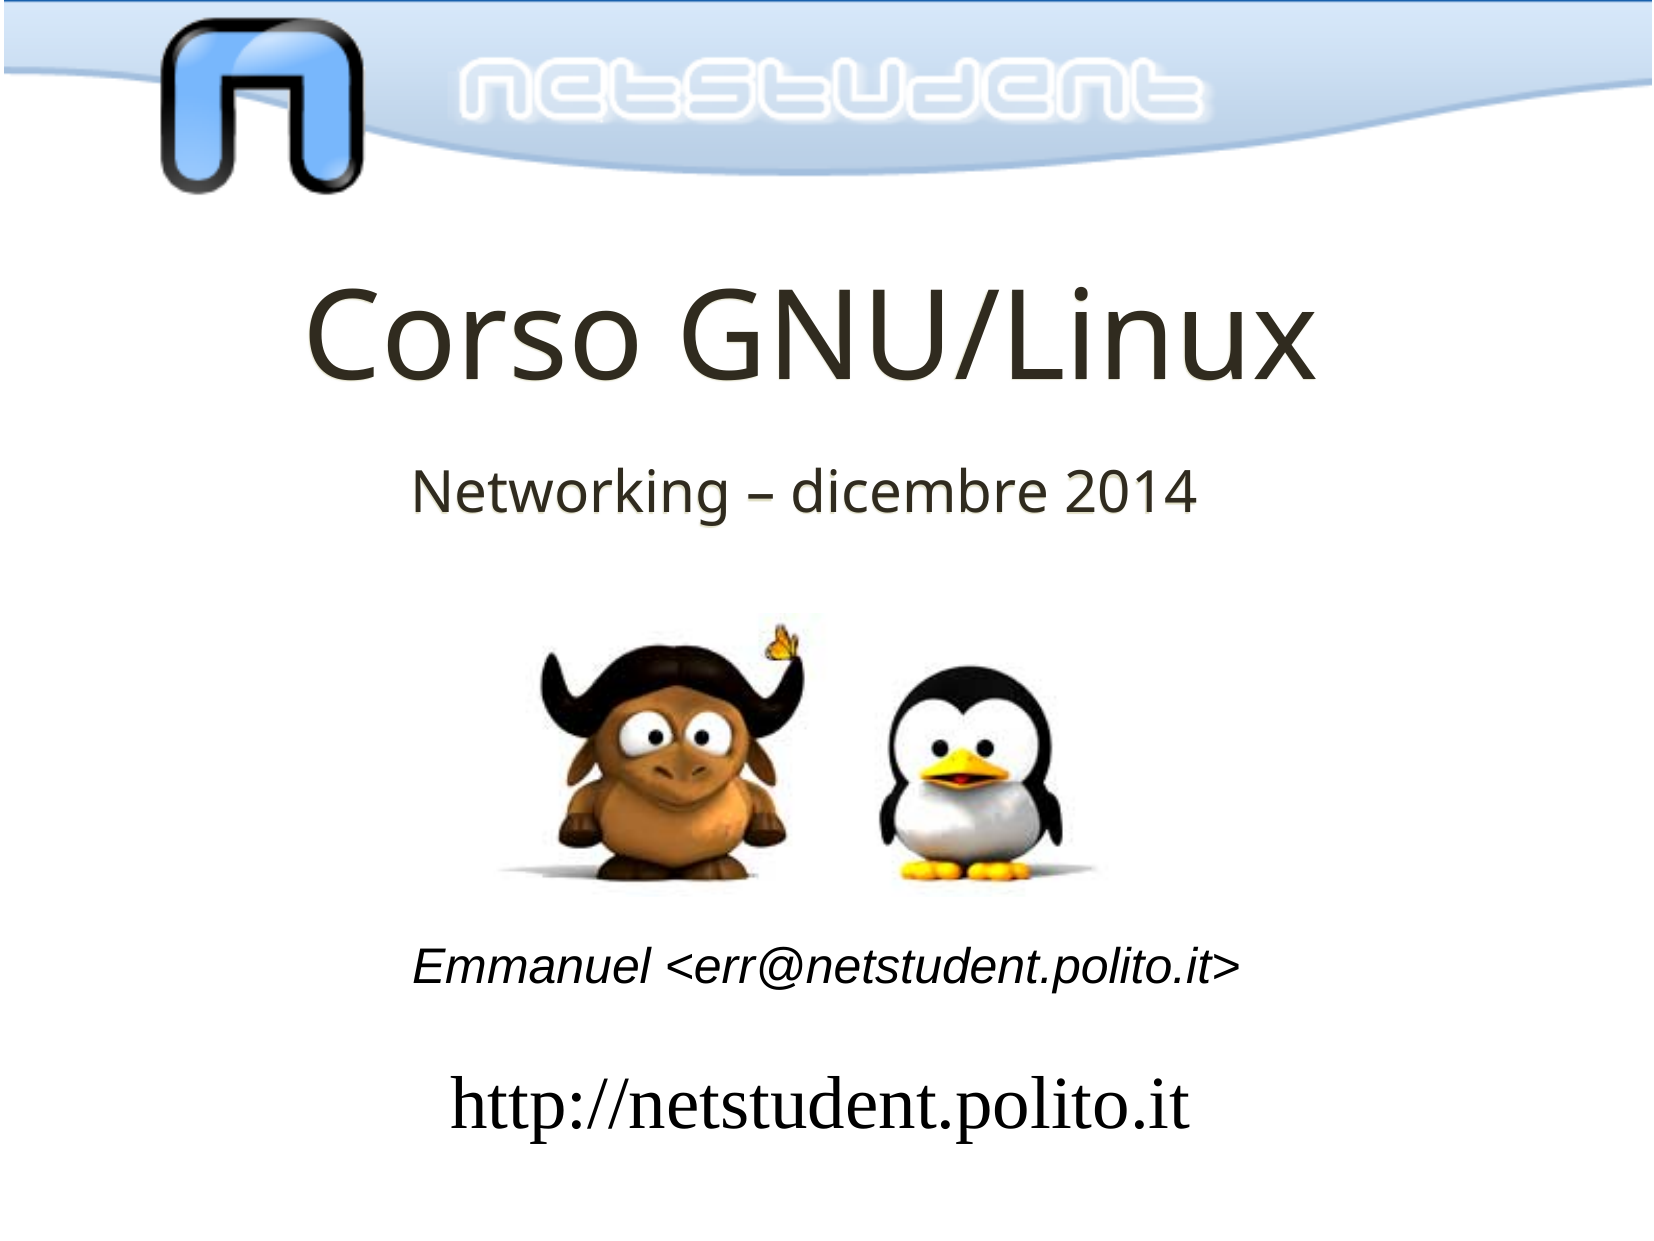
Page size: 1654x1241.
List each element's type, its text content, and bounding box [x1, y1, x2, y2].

title Corso GNU/Linux [145, 217, 1477, 414]
list Networking – dicembre 2014 [138, 444, 1470, 603]
text_box Emmanuel <err@netstudent.polito.it> [412, 938, 1241, 1091]
text_box http://netstudent.polito.it [450, 1061, 1355, 1159]
picture [0, 0, 1654, 1241]
